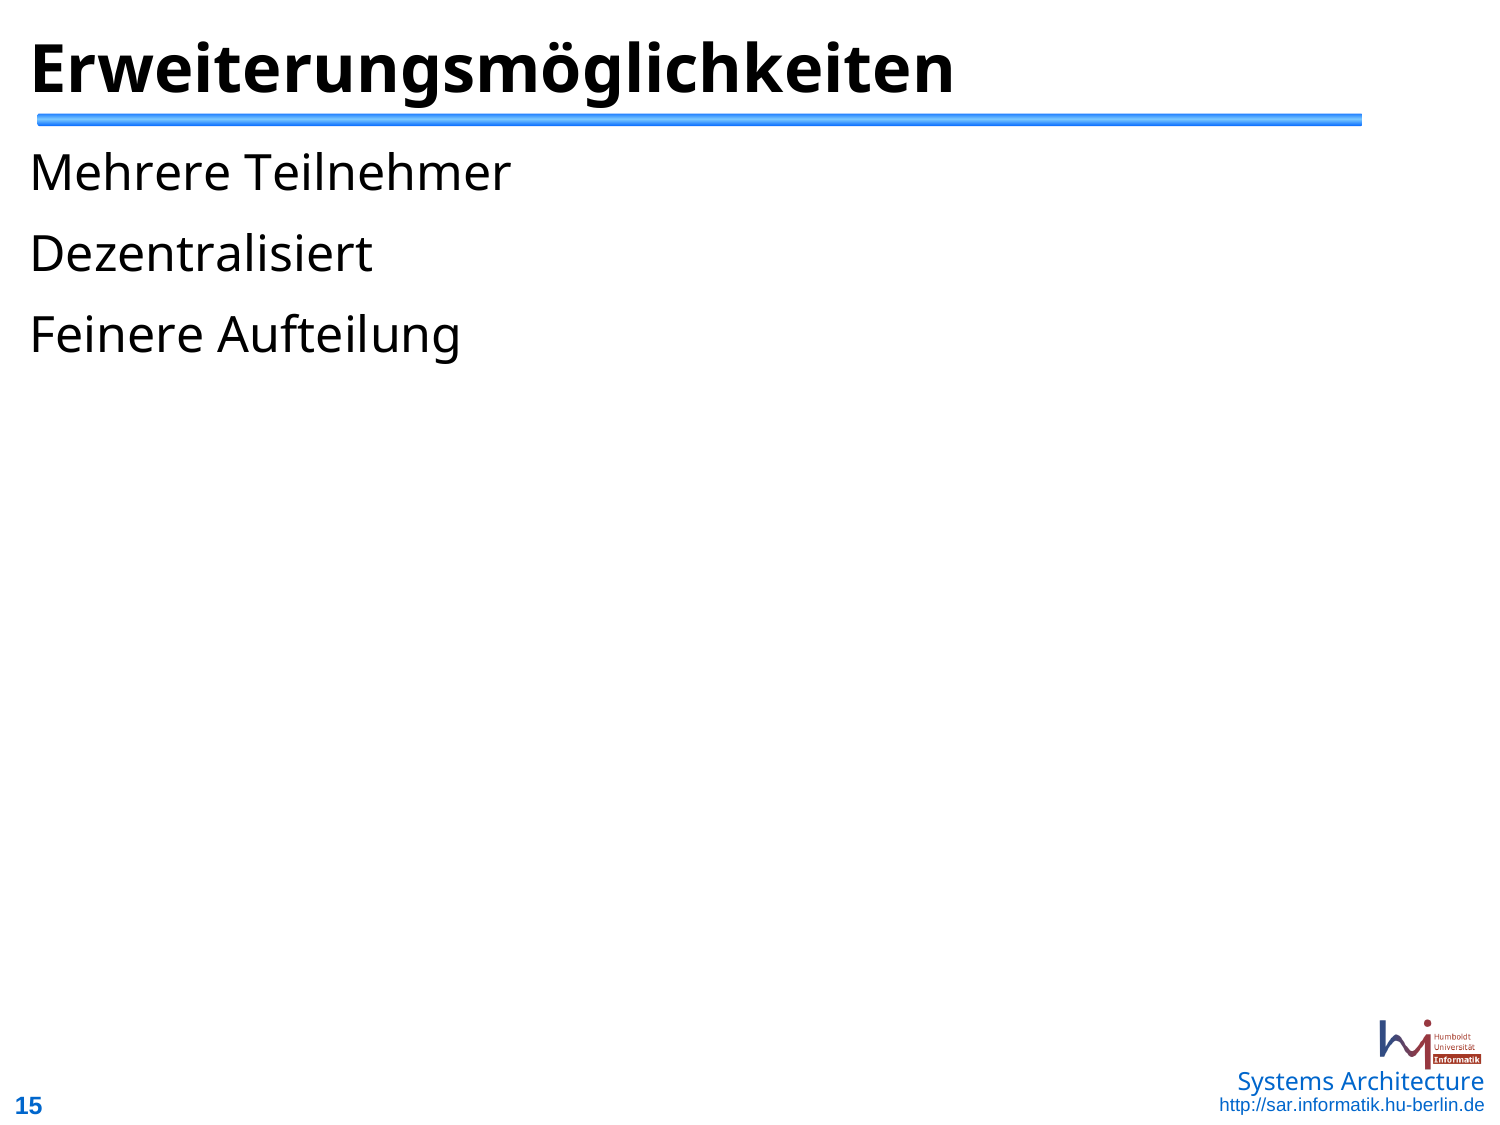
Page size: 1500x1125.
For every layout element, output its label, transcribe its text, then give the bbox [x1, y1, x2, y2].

list Mehrere Teilnehmer Dezentralisiert Feinere Aufteilung [29, 137, 1500, 1044]
picture [1376, 1044, 1483, 1071]
title Erweiterungsmöglichkeiten [29, 26, 1500, 108]
